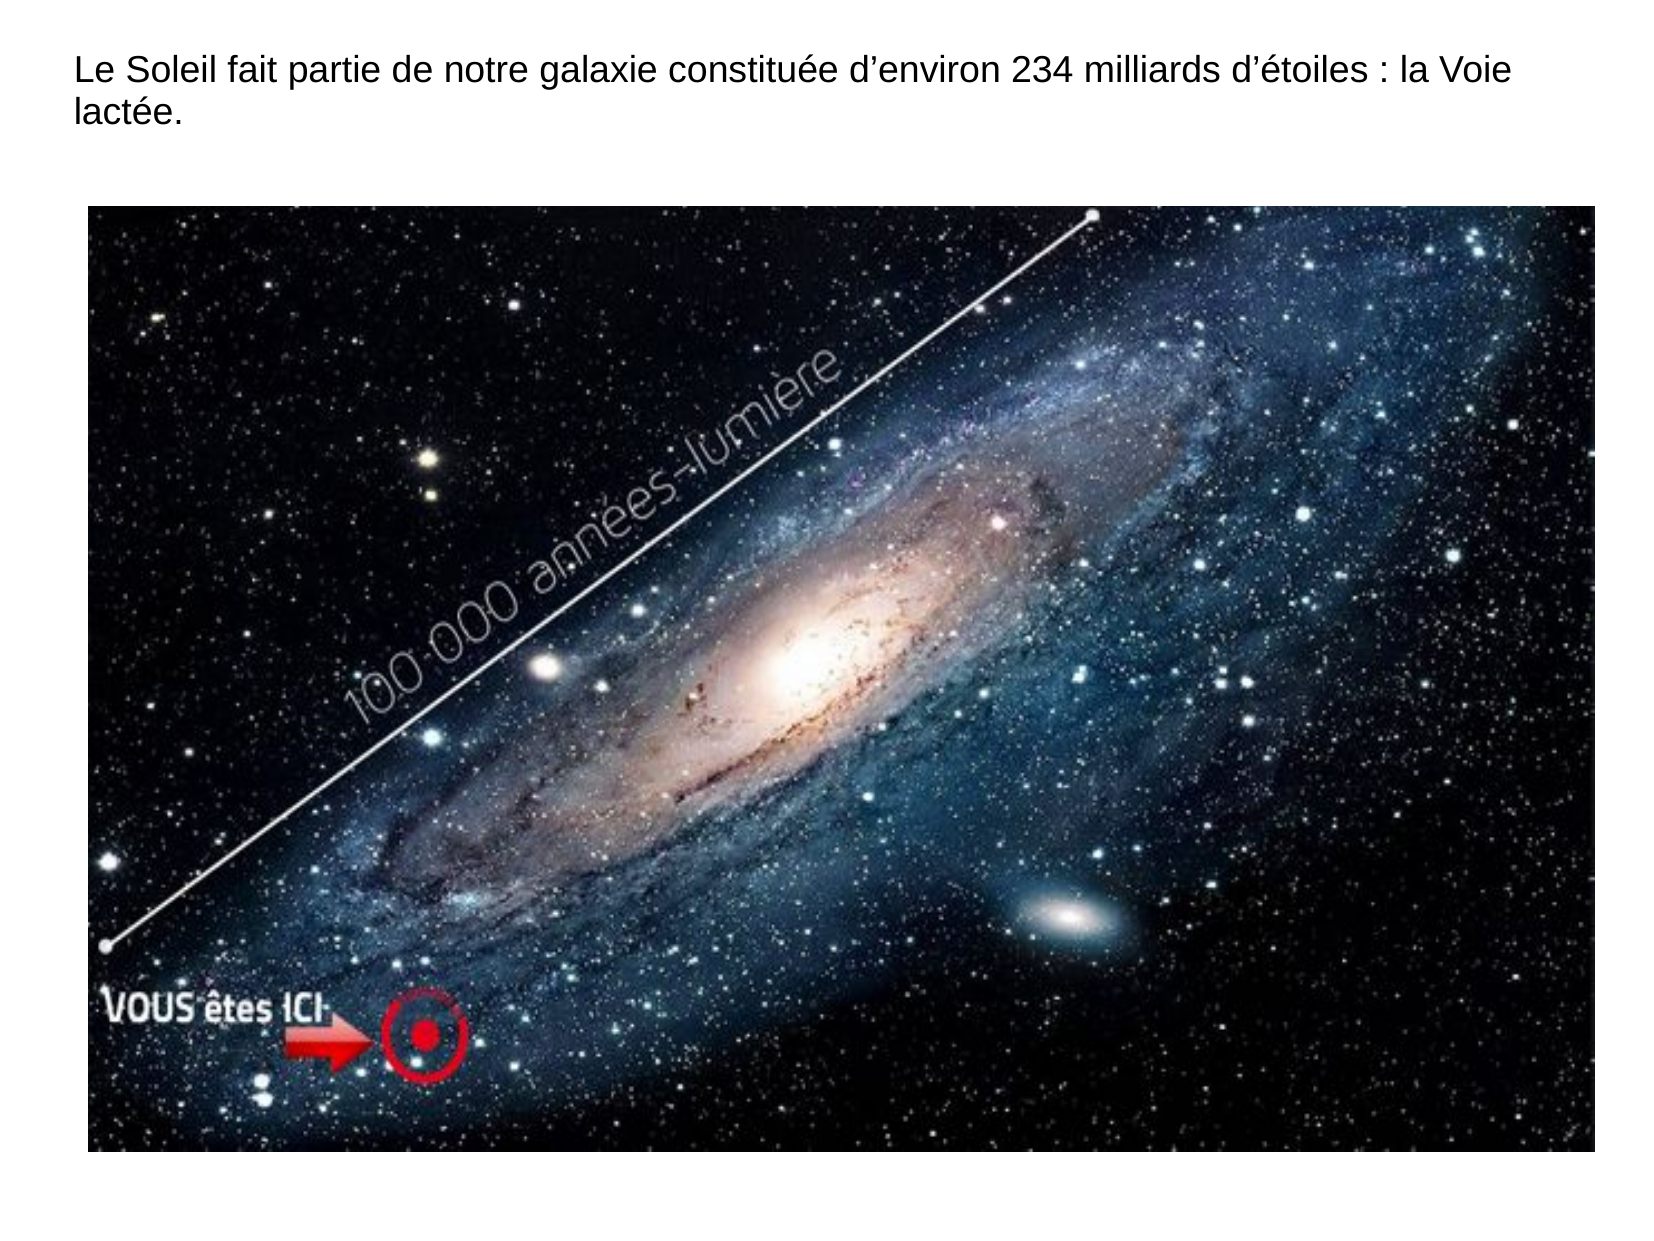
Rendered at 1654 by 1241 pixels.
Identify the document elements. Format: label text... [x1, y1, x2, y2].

text_box Le Soleil fait partie de notre galaxie constituée d’environ 234 milliards d’étoiles : la Voie lactée. [59, 40, 1625, 266]
picture [88, 206, 1595, 1152]
